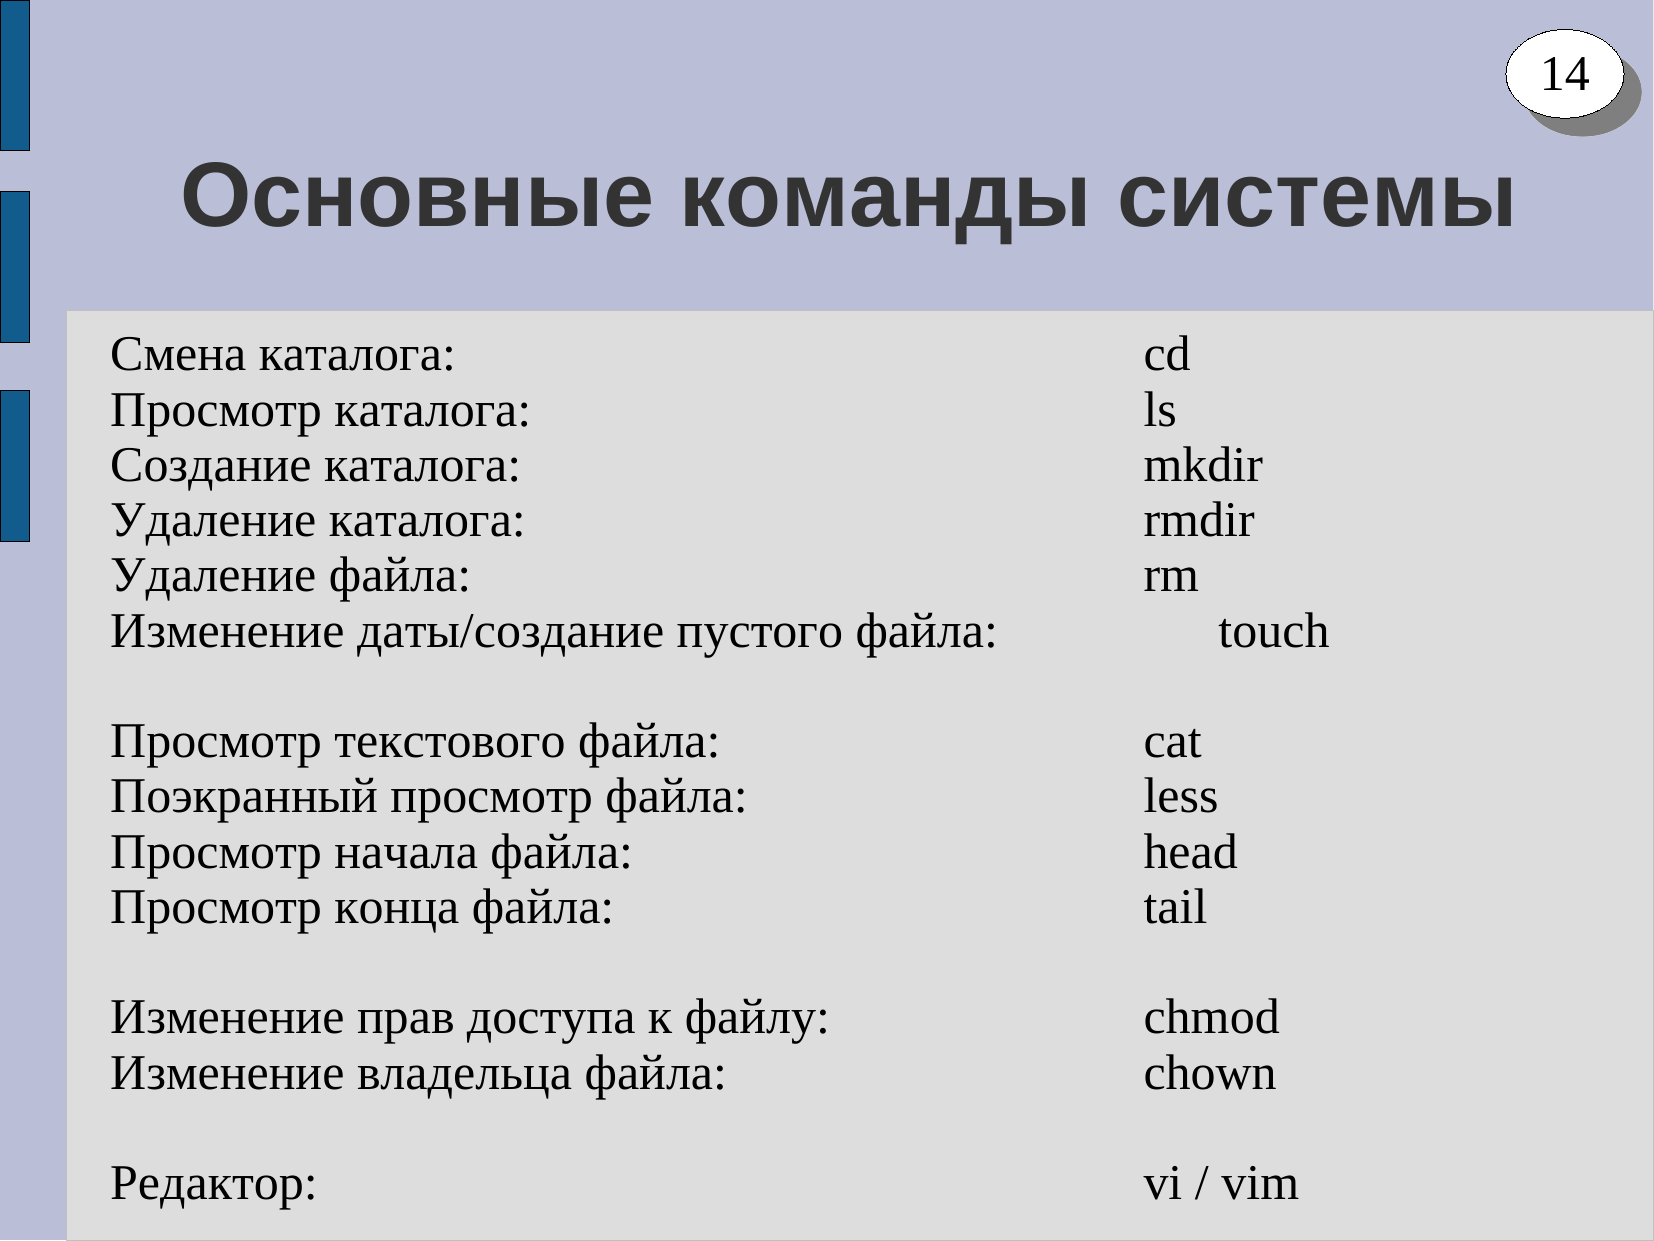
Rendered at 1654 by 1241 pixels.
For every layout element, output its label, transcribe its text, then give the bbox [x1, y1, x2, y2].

title Основные команды системы [121, 91, 1534, 299]
text_box Смена каталога: cd Просмотр каталога: ls Создание каталога: mkdir Удаление каталога: rmdir Удаление файла: rm Изменение даты/создание пустого файла: touch Просмотр текстового файла: cat Поэкранный просмотр файла: less Просмотр начала файла: head Просмотр конца файла: tail Изменение прав доступа к файлу: chmod Изменение владельца файла: chown Редактор: vi / vim [110, 326, 1300, 1211]
text_box 14 [1505, 29, 1625, 119]
